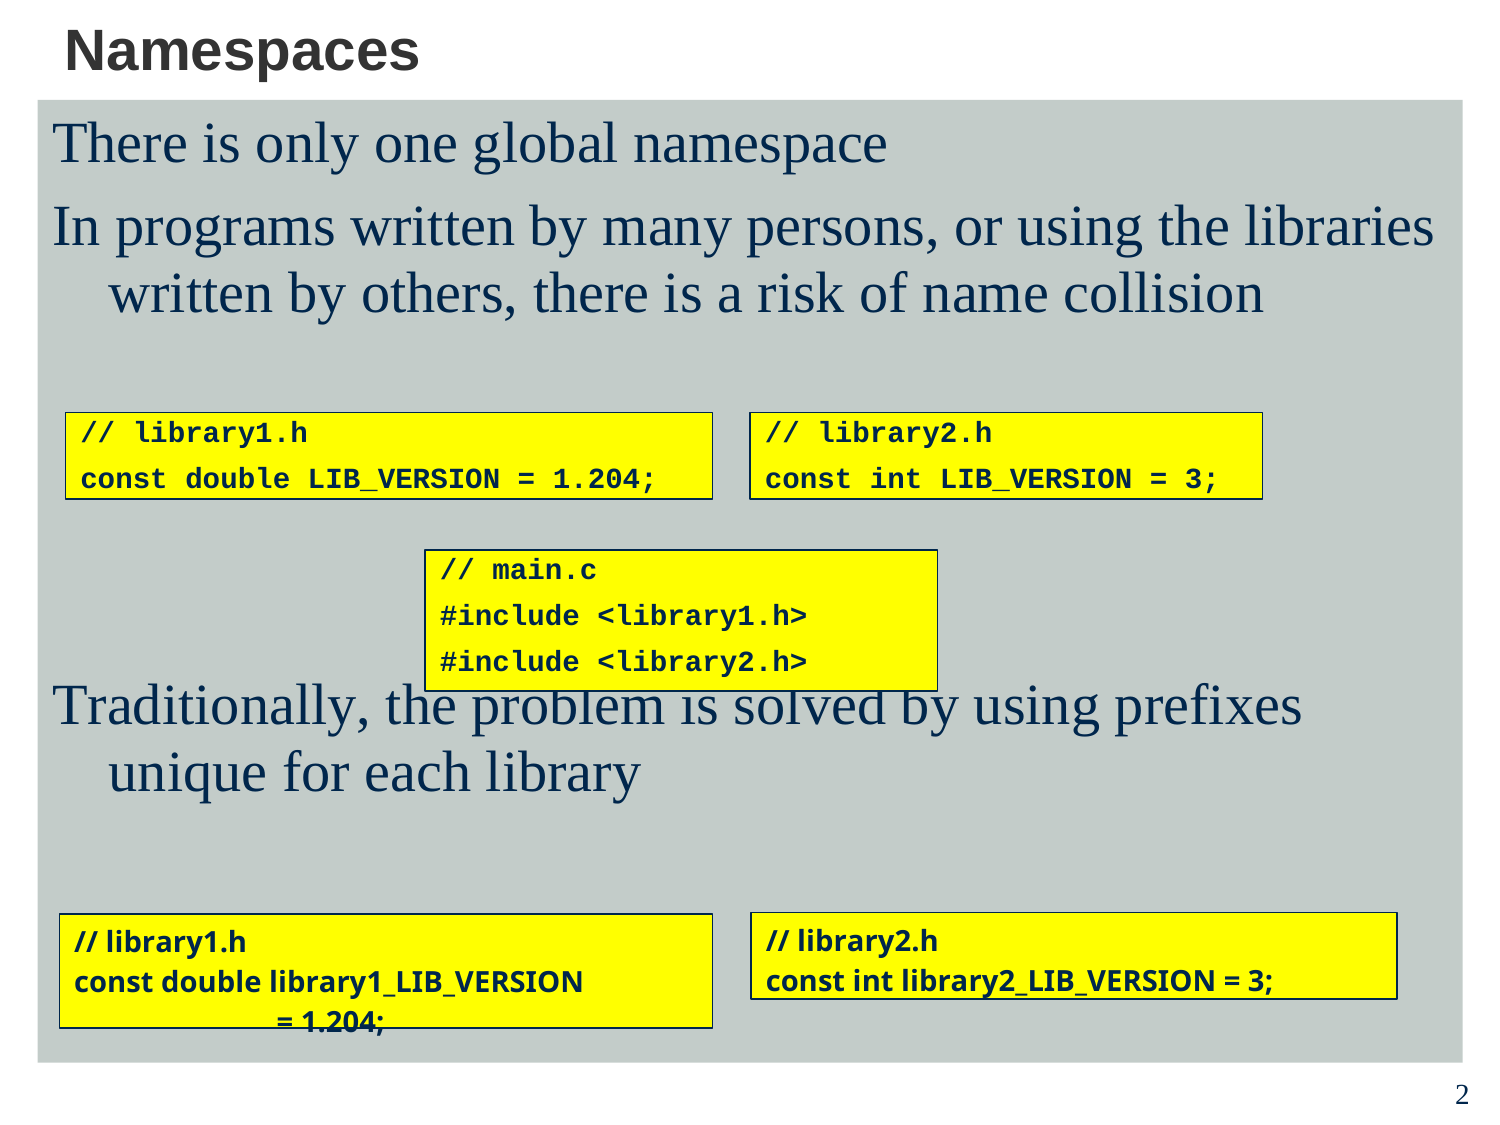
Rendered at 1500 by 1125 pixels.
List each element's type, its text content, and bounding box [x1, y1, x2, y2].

text_box // library2.h const int library2_LIB_VERSION = 3; [751, 912, 1397, 1030]
text_box // library2.h const int LIB_VERSION = 3; [750, 412, 1263, 508]
title Namespaces [50, 0, 1450, 91]
list There is only one global namespace In programs written by many persons, or using the libraries written by others, there is a risk of name collision Traditionally, the problem is solved by using prefixes unique for each library [37, 99, 1463, 1063]
text_box // library1.h const double LIB_VERSION = 1.204; [65, 412, 713, 530]
text_box // main.c #include <library1.h> #include <library2.h> [425, 549, 938, 704]
text_box // library1.h const double library1_LIB_VERSION = 1.204; [59, 913, 713, 1079]
